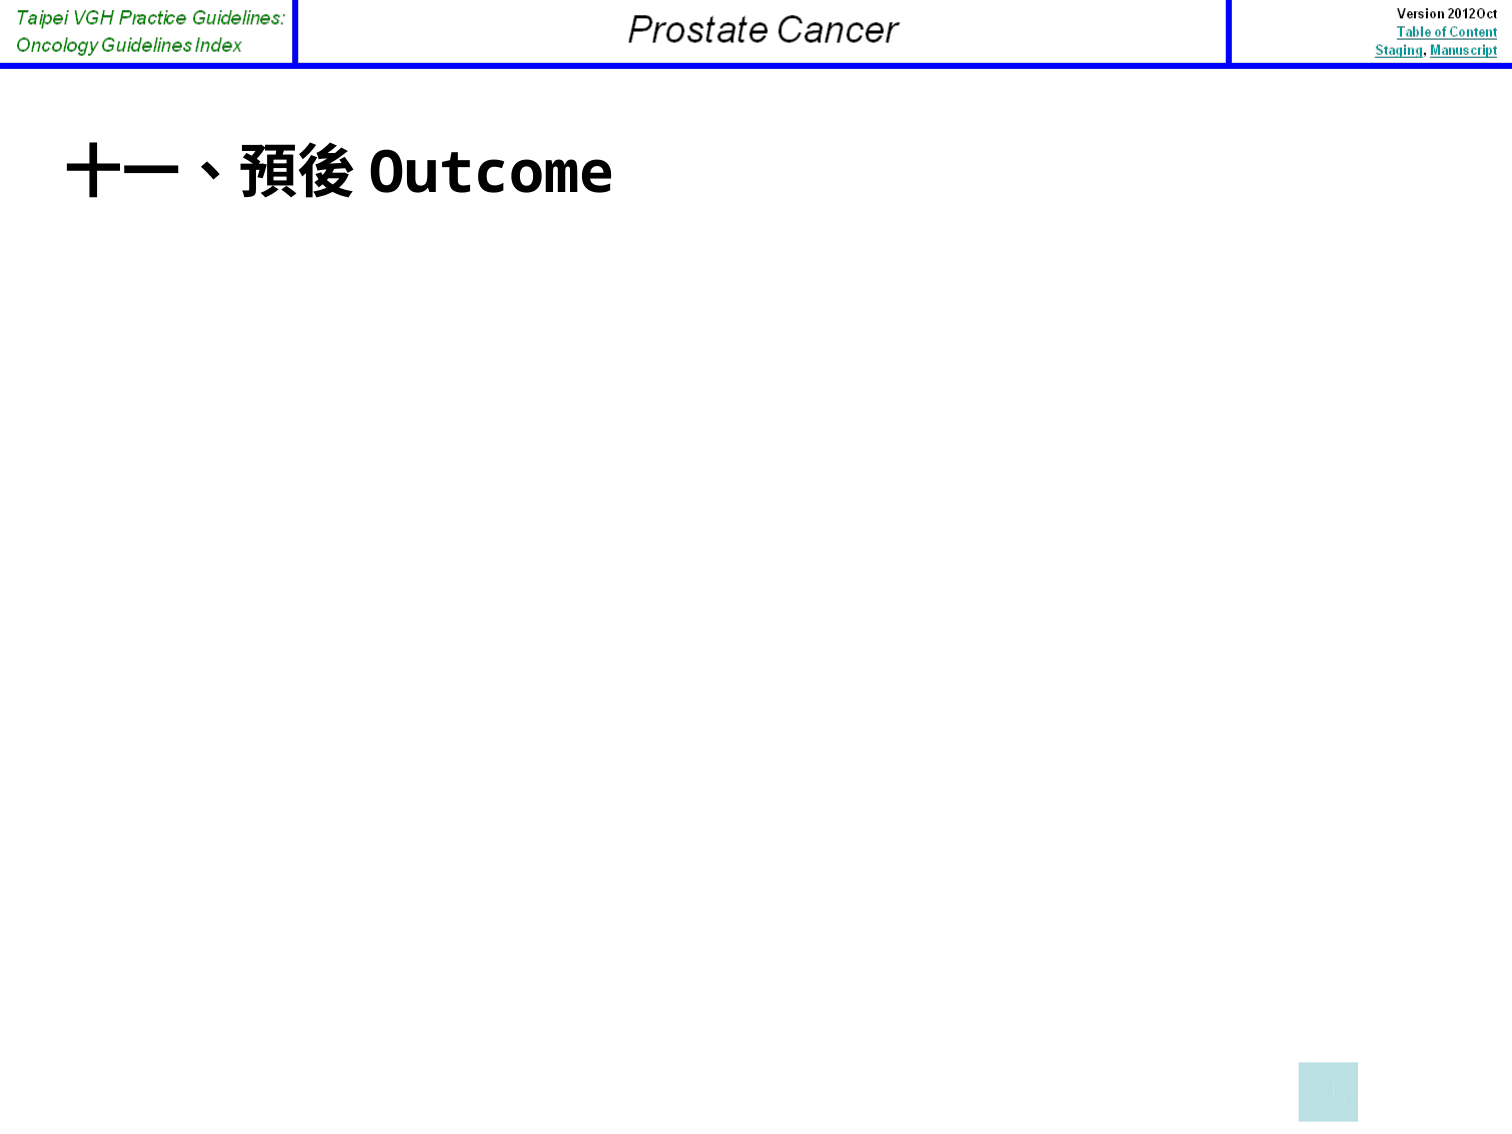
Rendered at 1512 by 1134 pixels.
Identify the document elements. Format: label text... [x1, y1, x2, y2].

title 十一、預後Outcome [49, 82, 1477, 326]
